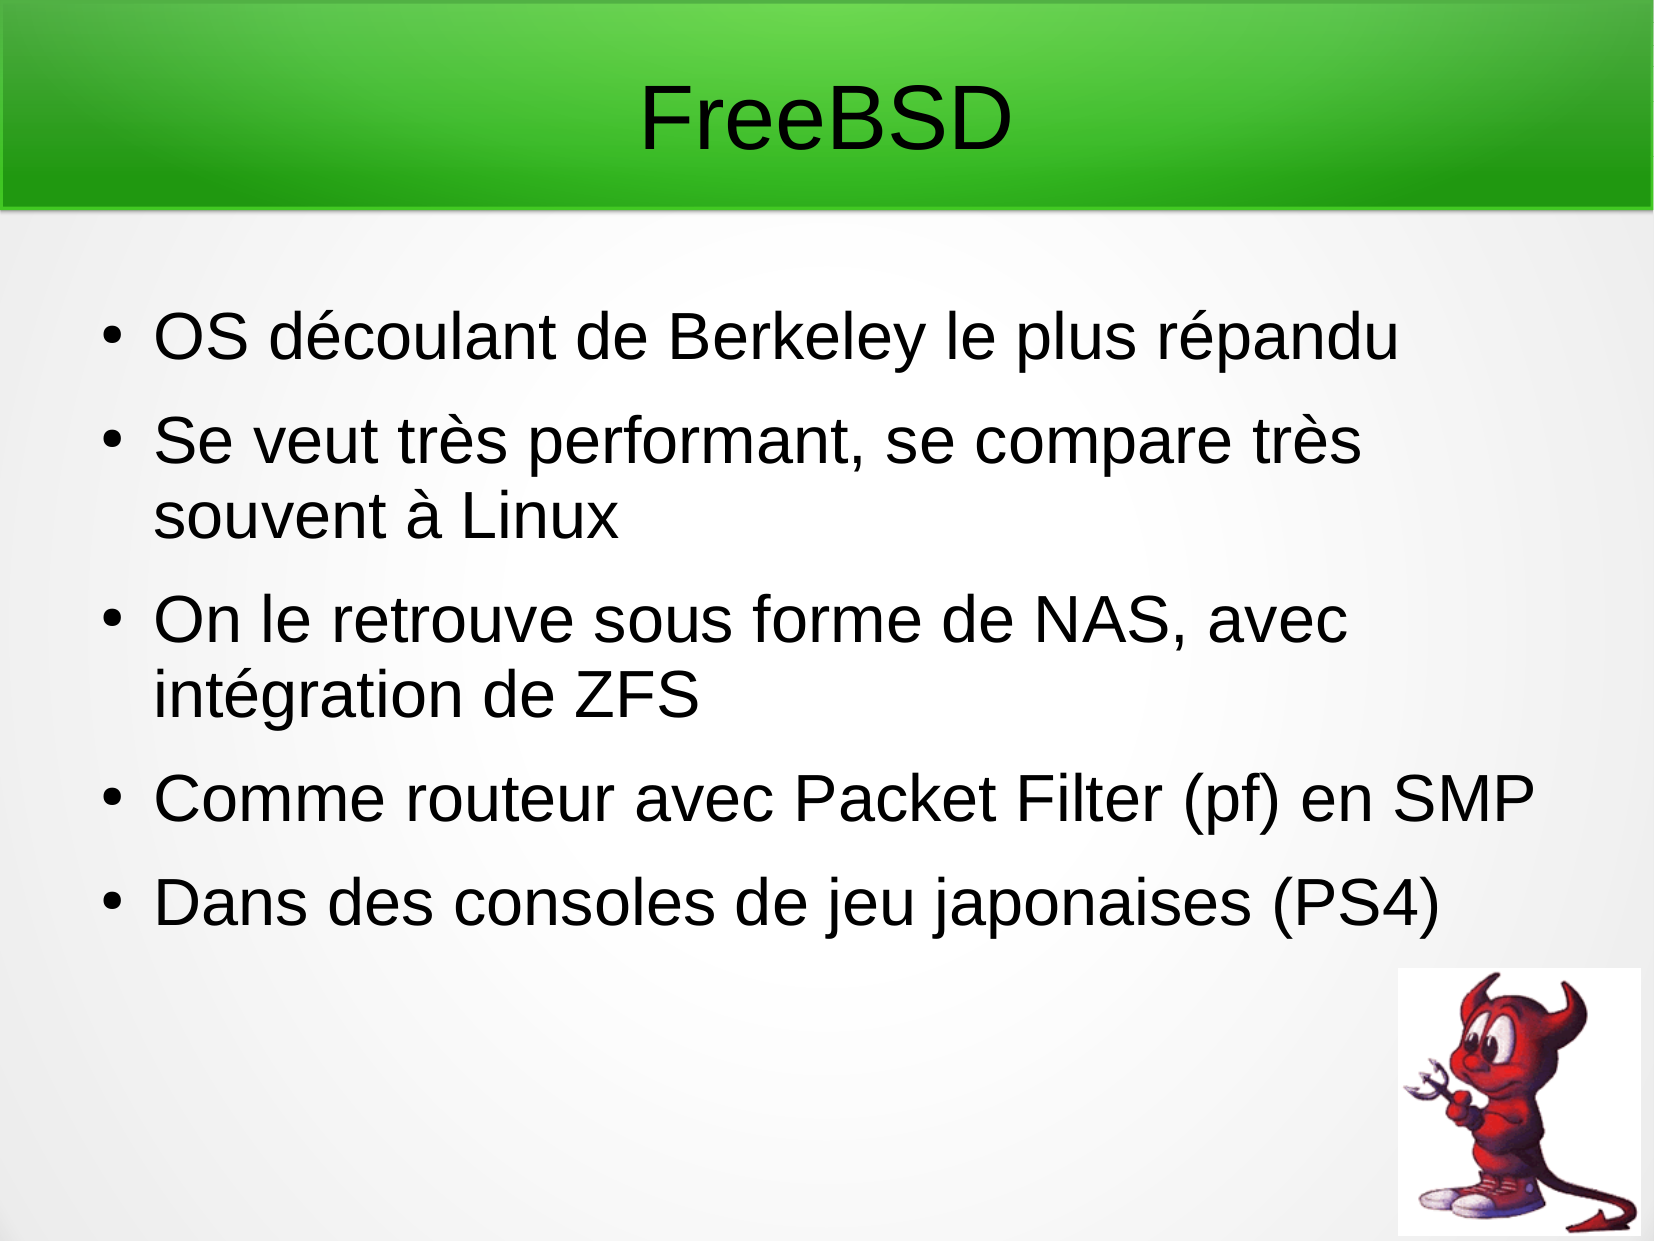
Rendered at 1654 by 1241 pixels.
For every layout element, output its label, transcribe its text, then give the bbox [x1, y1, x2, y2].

list OS découlant de Berkeley le plus répandu Se veut très performant, se compare très souvent à Linux On le retrouve sous forme de NAS, avec intégration de ZFS Comme routeur avec Packet Filter (pf) en SMP Dans des consoles de jeu japonaises (PS4) [82, 299, 1571, 1019]
title FreeBSD [82, 47, 1571, 189]
picture [1398, 968, 1641, 1236]
